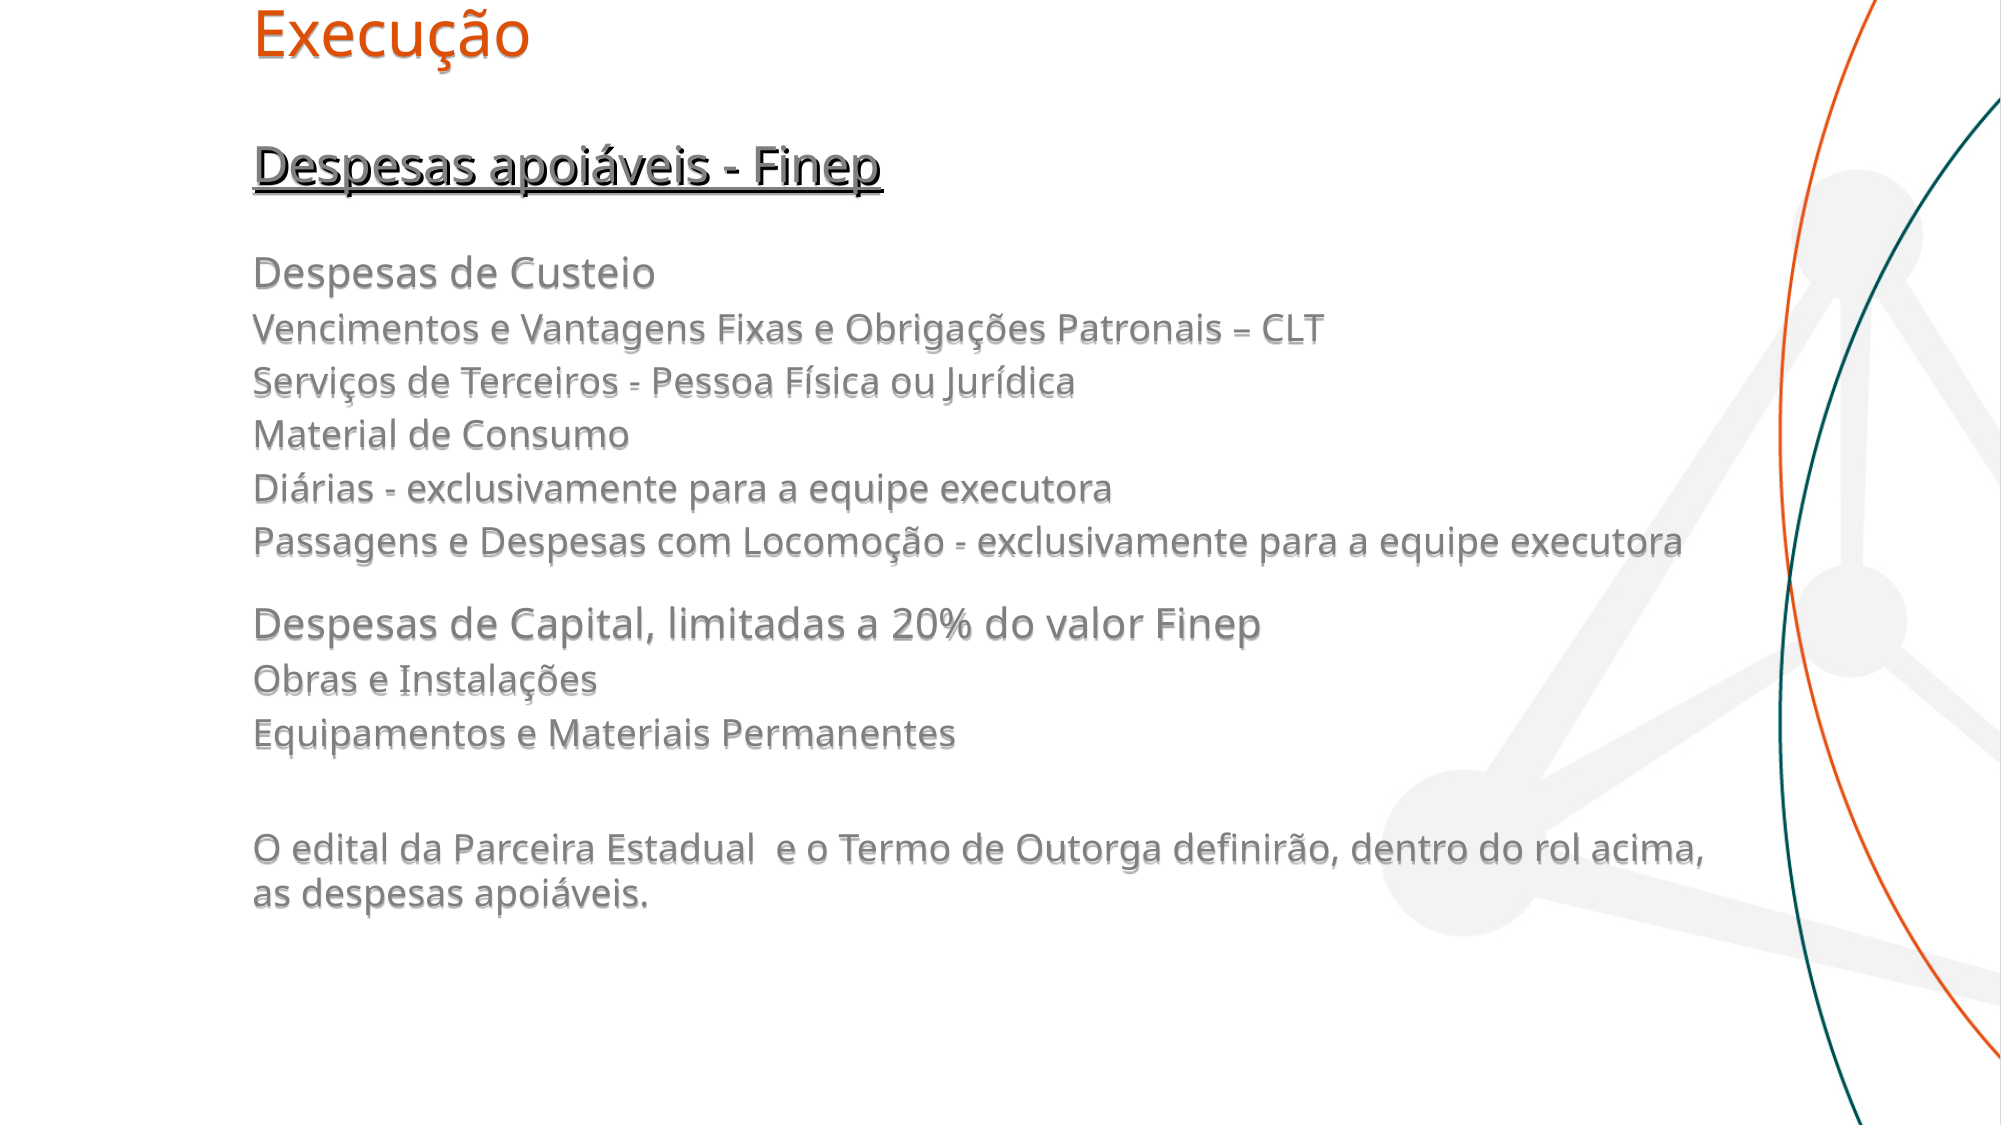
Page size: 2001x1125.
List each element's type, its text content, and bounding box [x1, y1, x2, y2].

text_box Execução [237, 0, 1250, 155]
text_box Despesas apoiáveis - Finep [237, 125, 1154, 202]
text_box Despesas de Custeio Vencimentos e Vantagens Fixas e Obrigações Patronais – CLT Serviços de Terceiros - Pessoa Física ou Jurídica Material de Consumo Diárias - exclusivamente para a equipe executora Passagens e Despesas com Locomoção - exclusivamente para a equipe executora Despesas de Capital, limitadas a 20% do valor Finep Obras e Instalações Equipamentos e Materiais Permanentes O edital da Parceira Estadual e o Termo de Outorga definirão, dentro do rol acima, as despesas apoiáveis. [237, 237, 1768, 1047]
